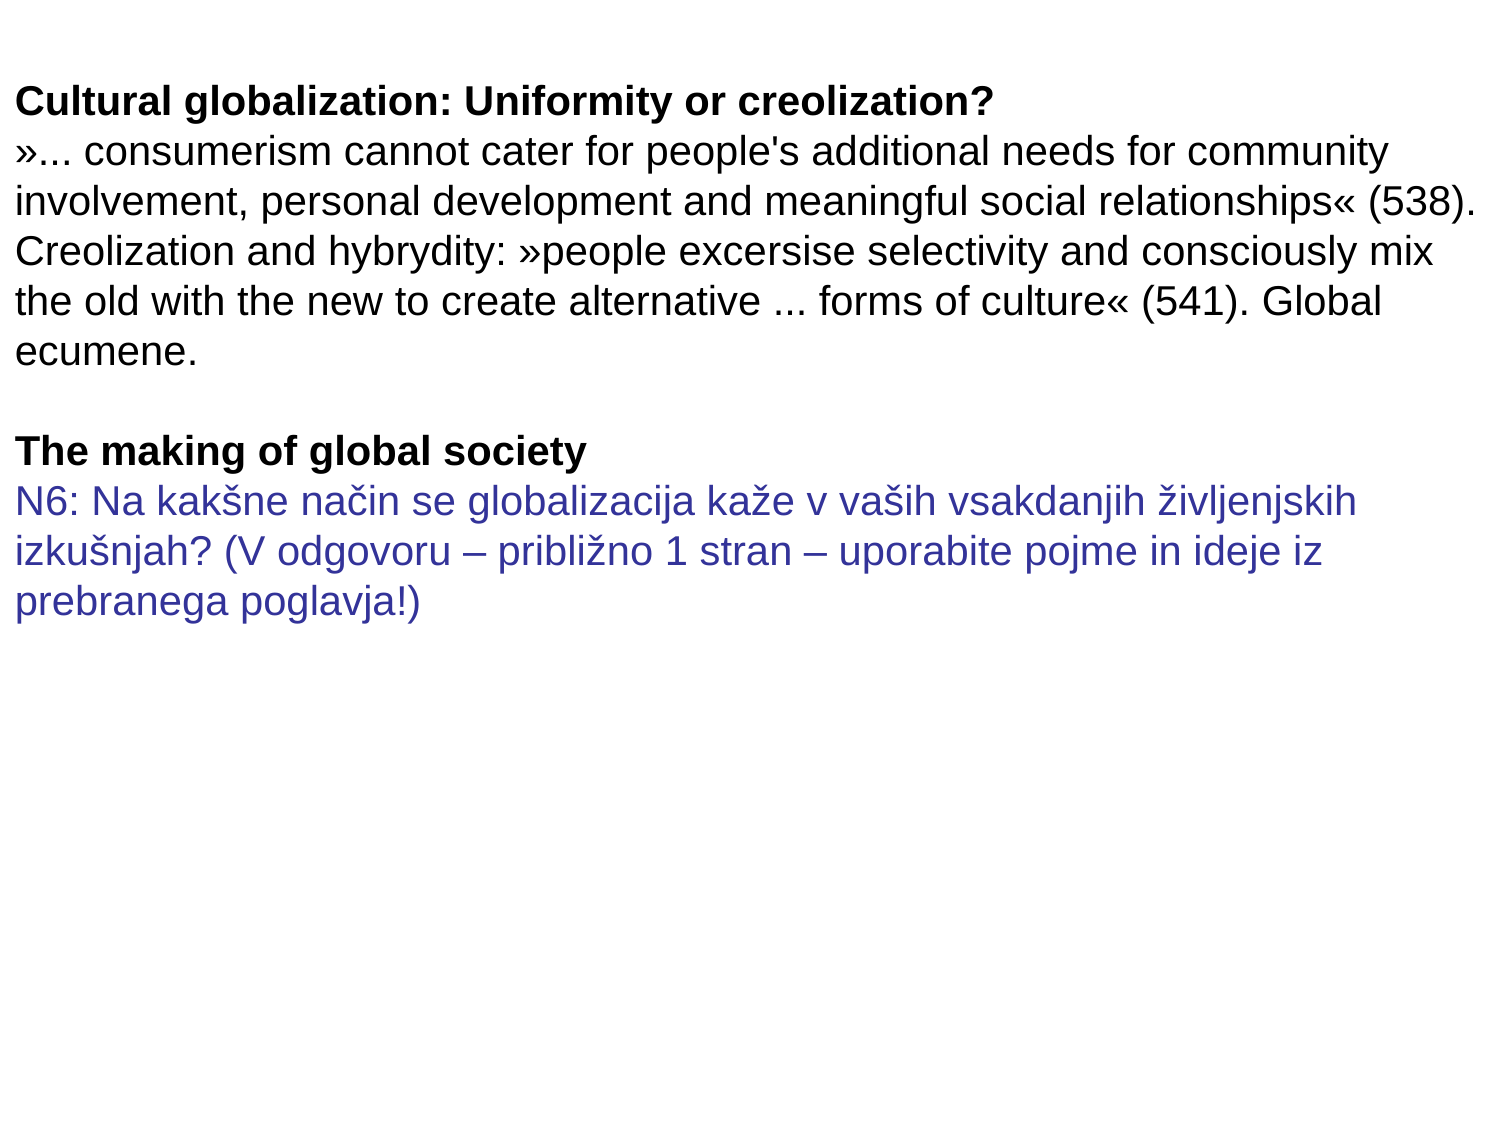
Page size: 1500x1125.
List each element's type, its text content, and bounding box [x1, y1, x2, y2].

text_box Cultural globalization: Uniformity or creolization? »... consumerism cannot cater for people's additional needs for community involvement, personal development and meaningful social relationships« (538). Creolization and hybrydity: »people excersise selectivity and consciously mix the old with the new to create alternative ... forms of culture« (541). Global ecumene. The making of global society N6: Na kakšne način se globalizacija kaže v vaših vsakdanjih življenjskih izkušnjah? (V odgovoru – približno 1 stran – uporabite pojme in ideje iz prebranega poglavja!) [0, 66, 1500, 682]
